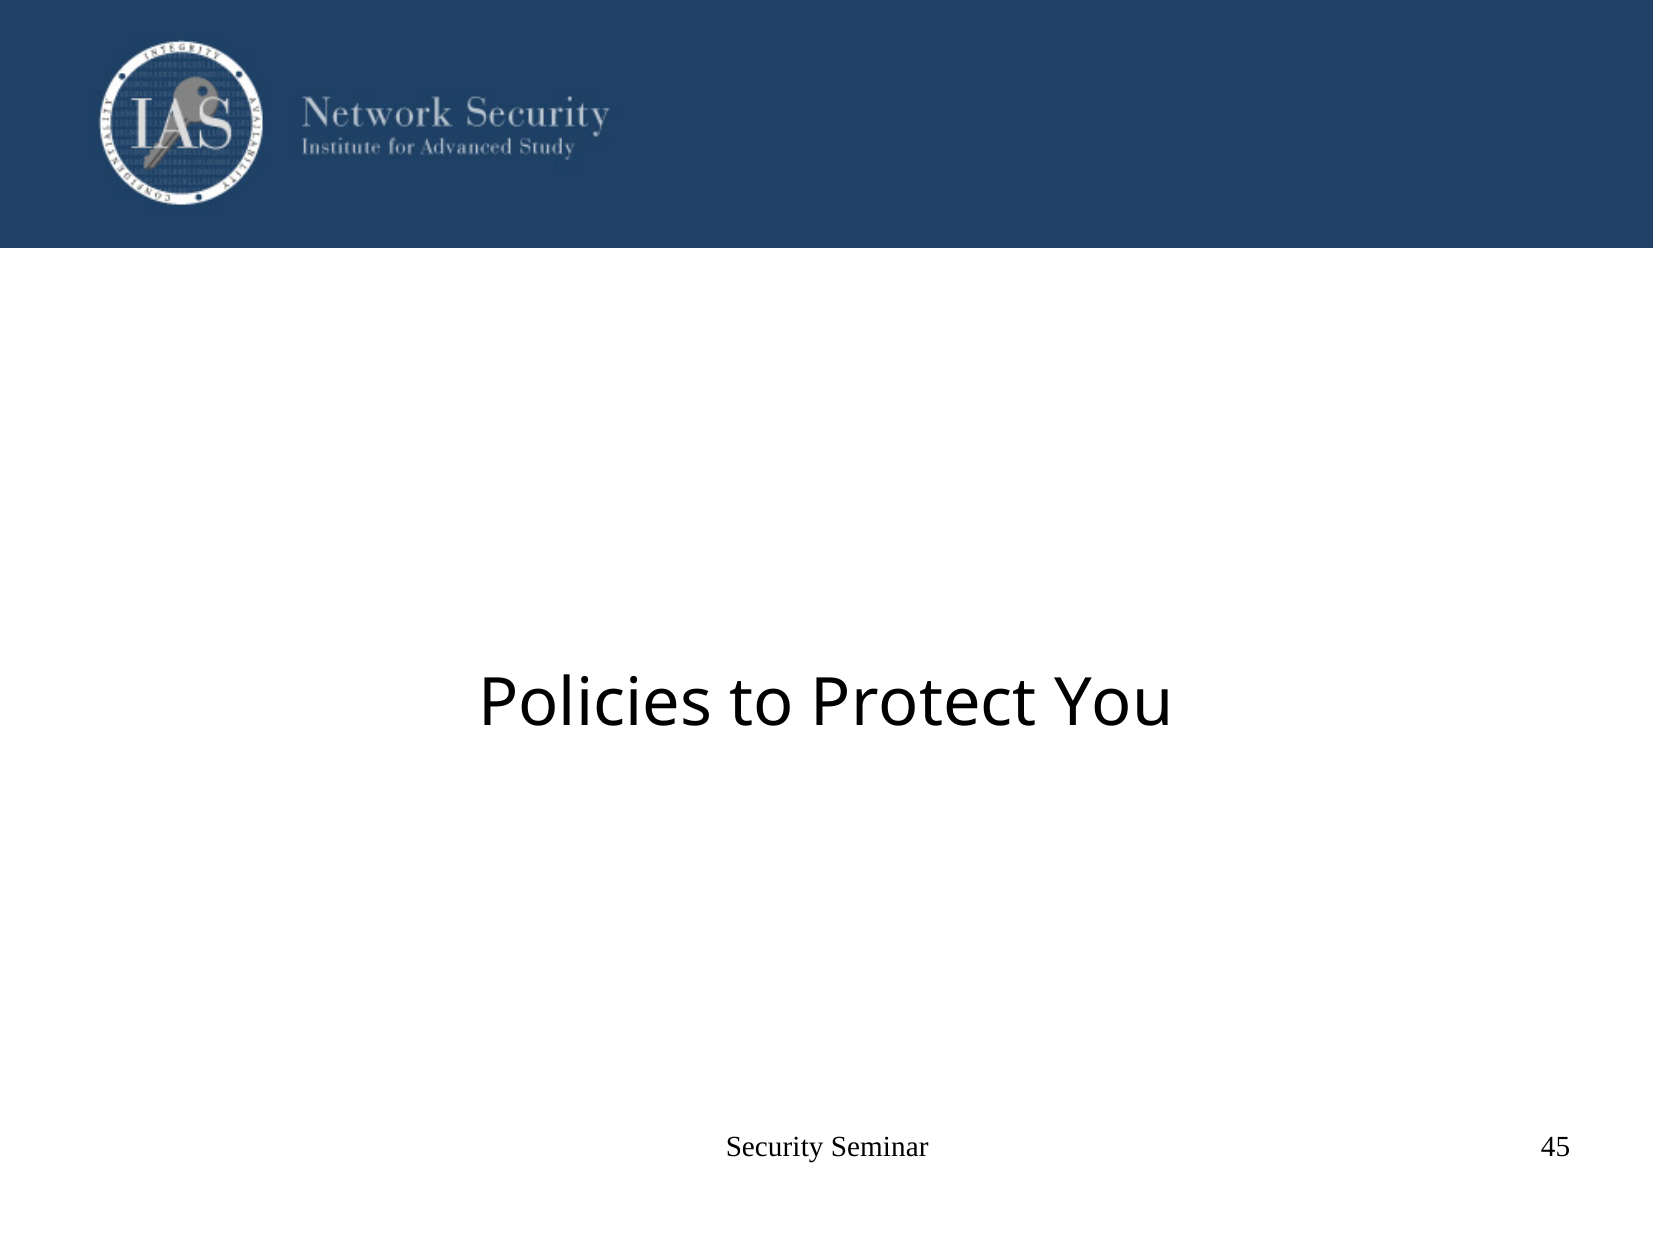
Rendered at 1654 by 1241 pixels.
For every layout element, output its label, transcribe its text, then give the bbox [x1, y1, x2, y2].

picture [0, 0, 1653, 248]
subtitle Policies to Protect You [82, 297, 1571, 1102]
